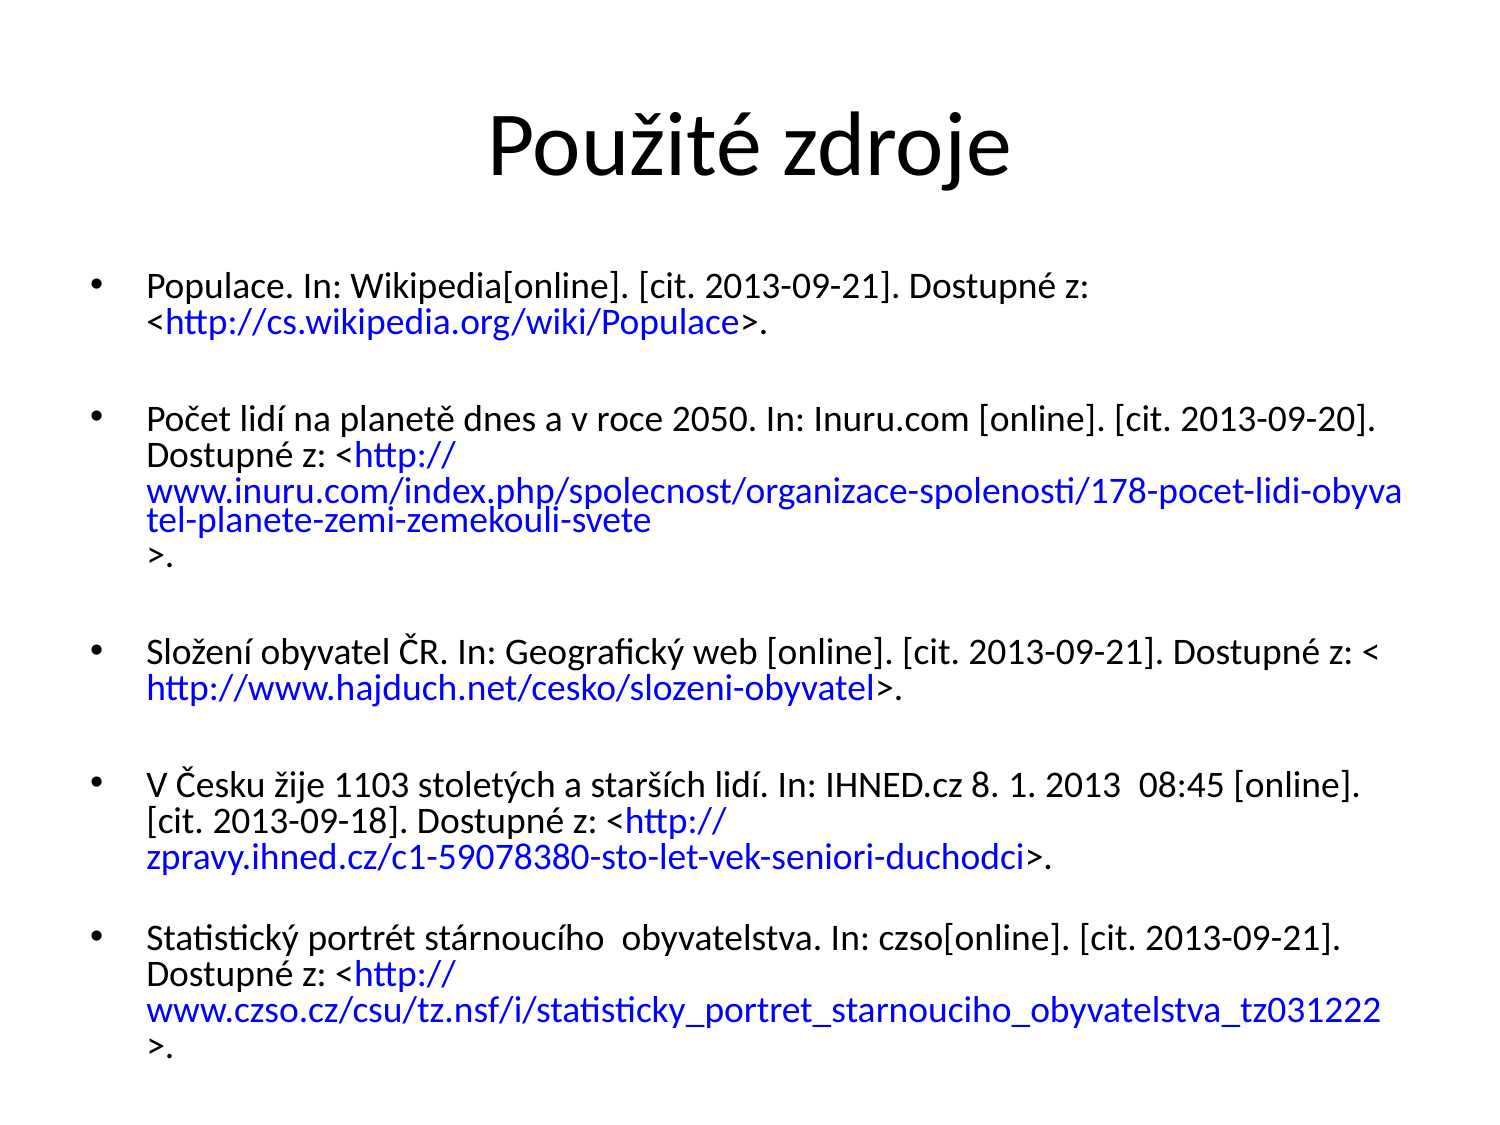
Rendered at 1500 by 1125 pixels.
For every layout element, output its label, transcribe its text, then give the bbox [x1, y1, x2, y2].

list Populace. In: Wikipedia[online]. [cit. 2013-09-21]. Dostupné z: <http://cs.wikipedia.org/wiki/Populace>. Počet lidí na planetě dnes a v roce 2050. In: Inuru.com [online]. [cit. 2013-09-20]. Dostupné z: <http://www.inuru.com/index.php/spolecnost/organizace-spolenosti/178-pocet-lidi-obyvatel-planete-zemi-zemekouli-svete>. Složení obyvatel ČR. In: Geografický web [online]. [cit. 2013-09-21]. Dostupné z: <http://www.hajduch.net/cesko/slozeni-obyvatel>. V Česku žije 1103 stoletých a starších lidí. In: IHNED.cz 8. 1. 2013 08:45 [online]. [cit. 2013-09-18]. Dostupné z: <http://zpravy.ihned.cz/c1-59078380-sto-let-vek-seniori-duchodci>. Statistický portrét stárnoucího obyvatelstva. In: czso[online]. [cit. 2013-09-21]. Dostupné z: <http://www.czso.cz/csu/tz.nsf/i/statisticky_portret_starnouciho_obyvatelstva_tz031222>. [75, 262, 1426, 1125]
title Použité zdroje [75, 45, 1426, 233]
